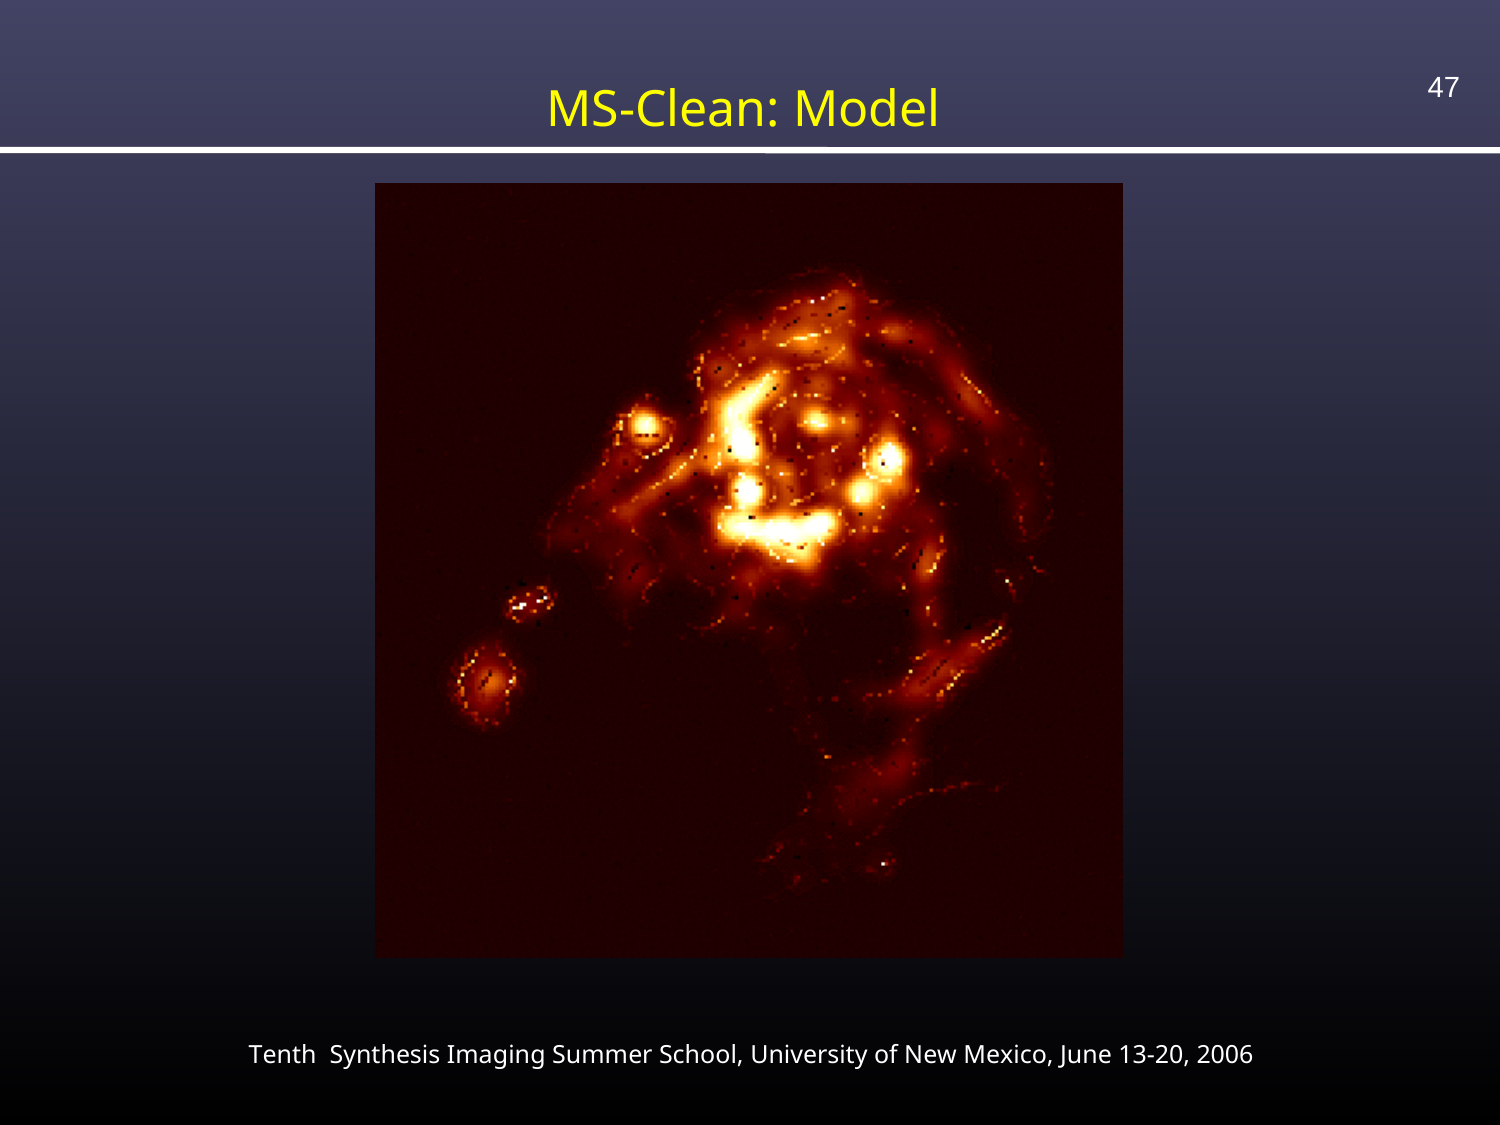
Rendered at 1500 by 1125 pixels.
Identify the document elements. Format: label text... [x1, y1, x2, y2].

picture [375, 183, 1123, 959]
title MS-Clean: Model [112, 62, 1375, 151]
